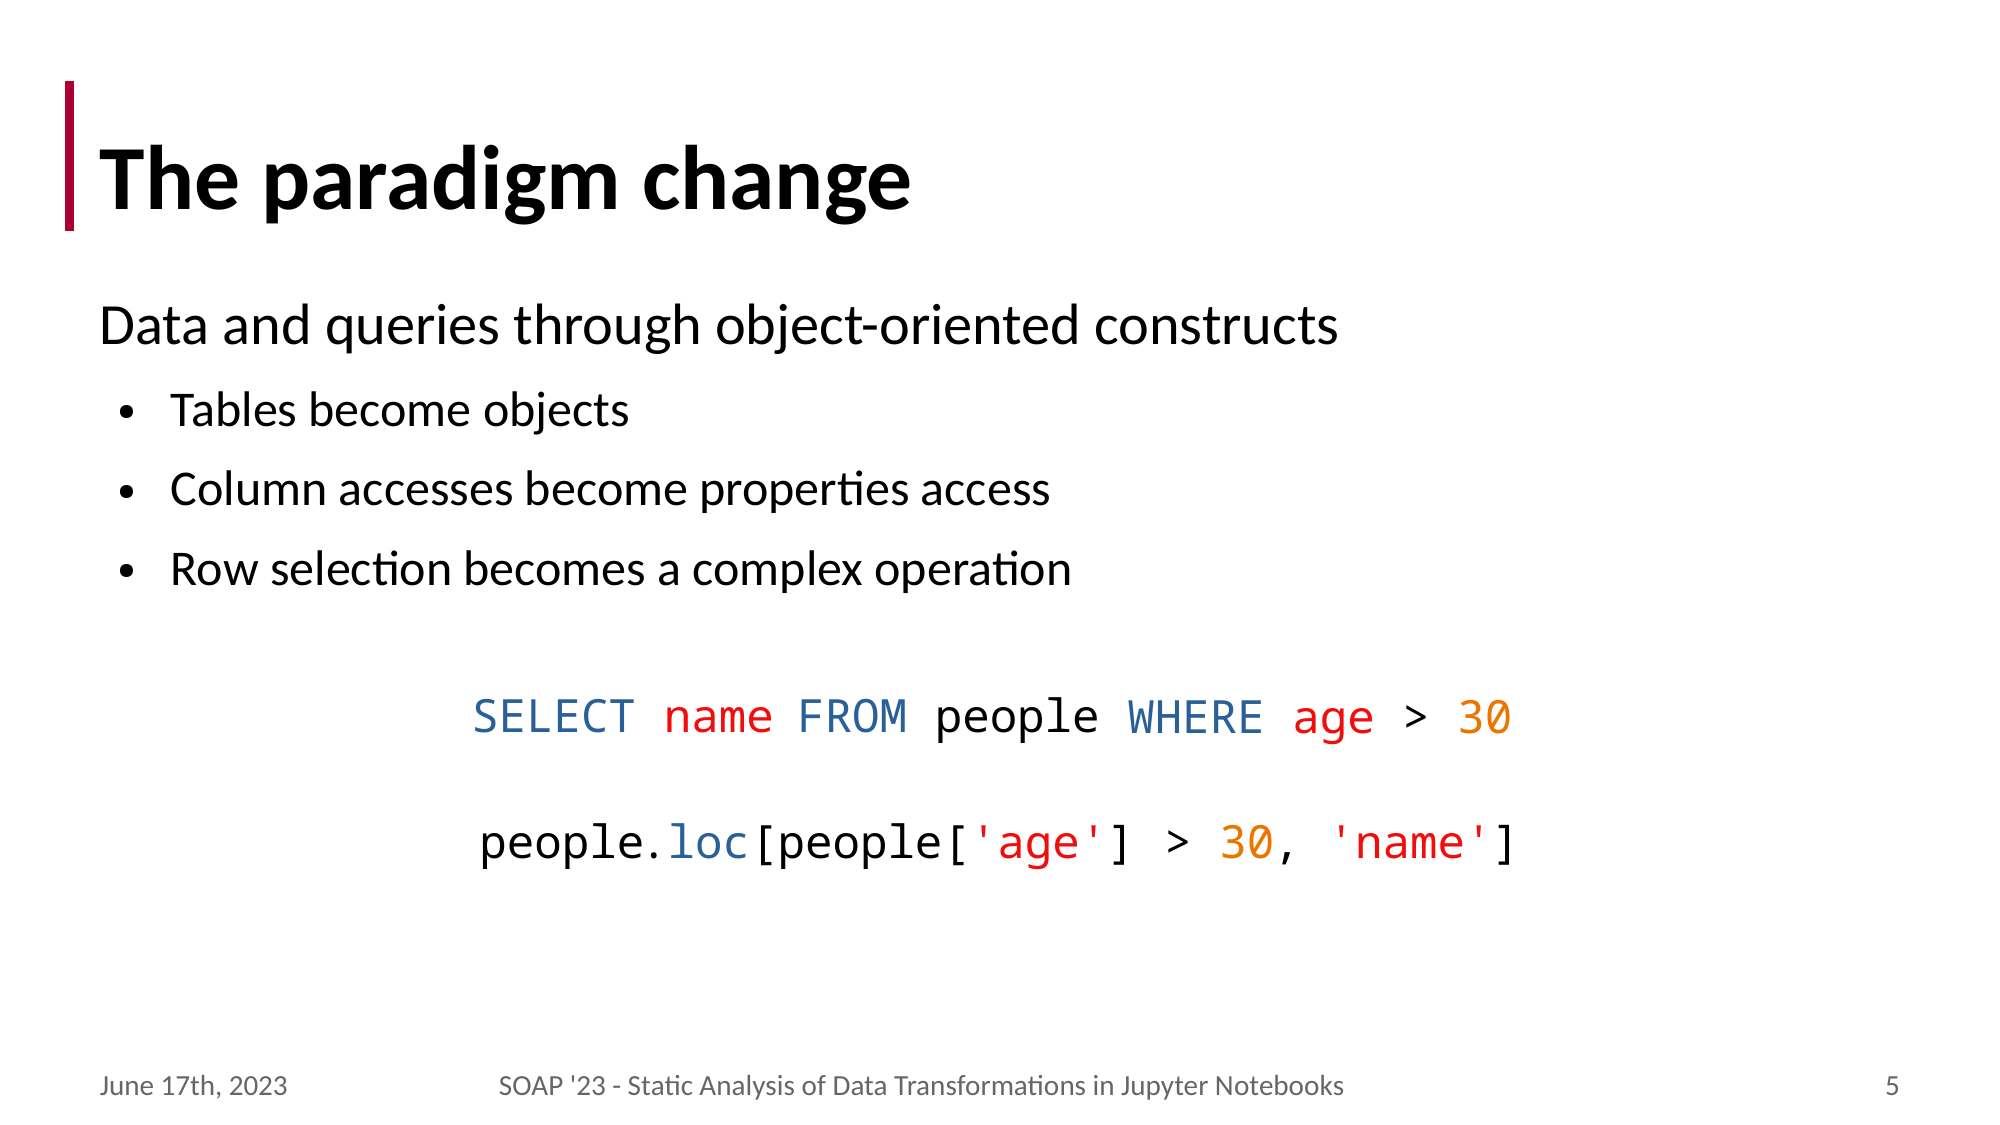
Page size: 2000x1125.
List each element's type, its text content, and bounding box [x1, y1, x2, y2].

text_box SELECT name [454, 676, 791, 760]
text_box .loc[ , 'name'] [1293, 801, 1538, 886]
title The paradigm change [99, 44, 1900, 233]
text_box people [463, 801, 661, 886]
text_box people['age'] [754, 801, 1118, 886]
text_box .loc[ , 'name'] [661, 801, 754, 886]
text_box FROM people [791, 676, 1117, 760]
text_box WHERE age > 30 [1103, 677, 1537, 761]
list Data and queries through object-oriented constructs Tables become objects Column accesses become properties access Row selection becomes a complex operation [99, 300, 1900, 1027]
text_box > 30 [1118, 801, 1293, 886]
